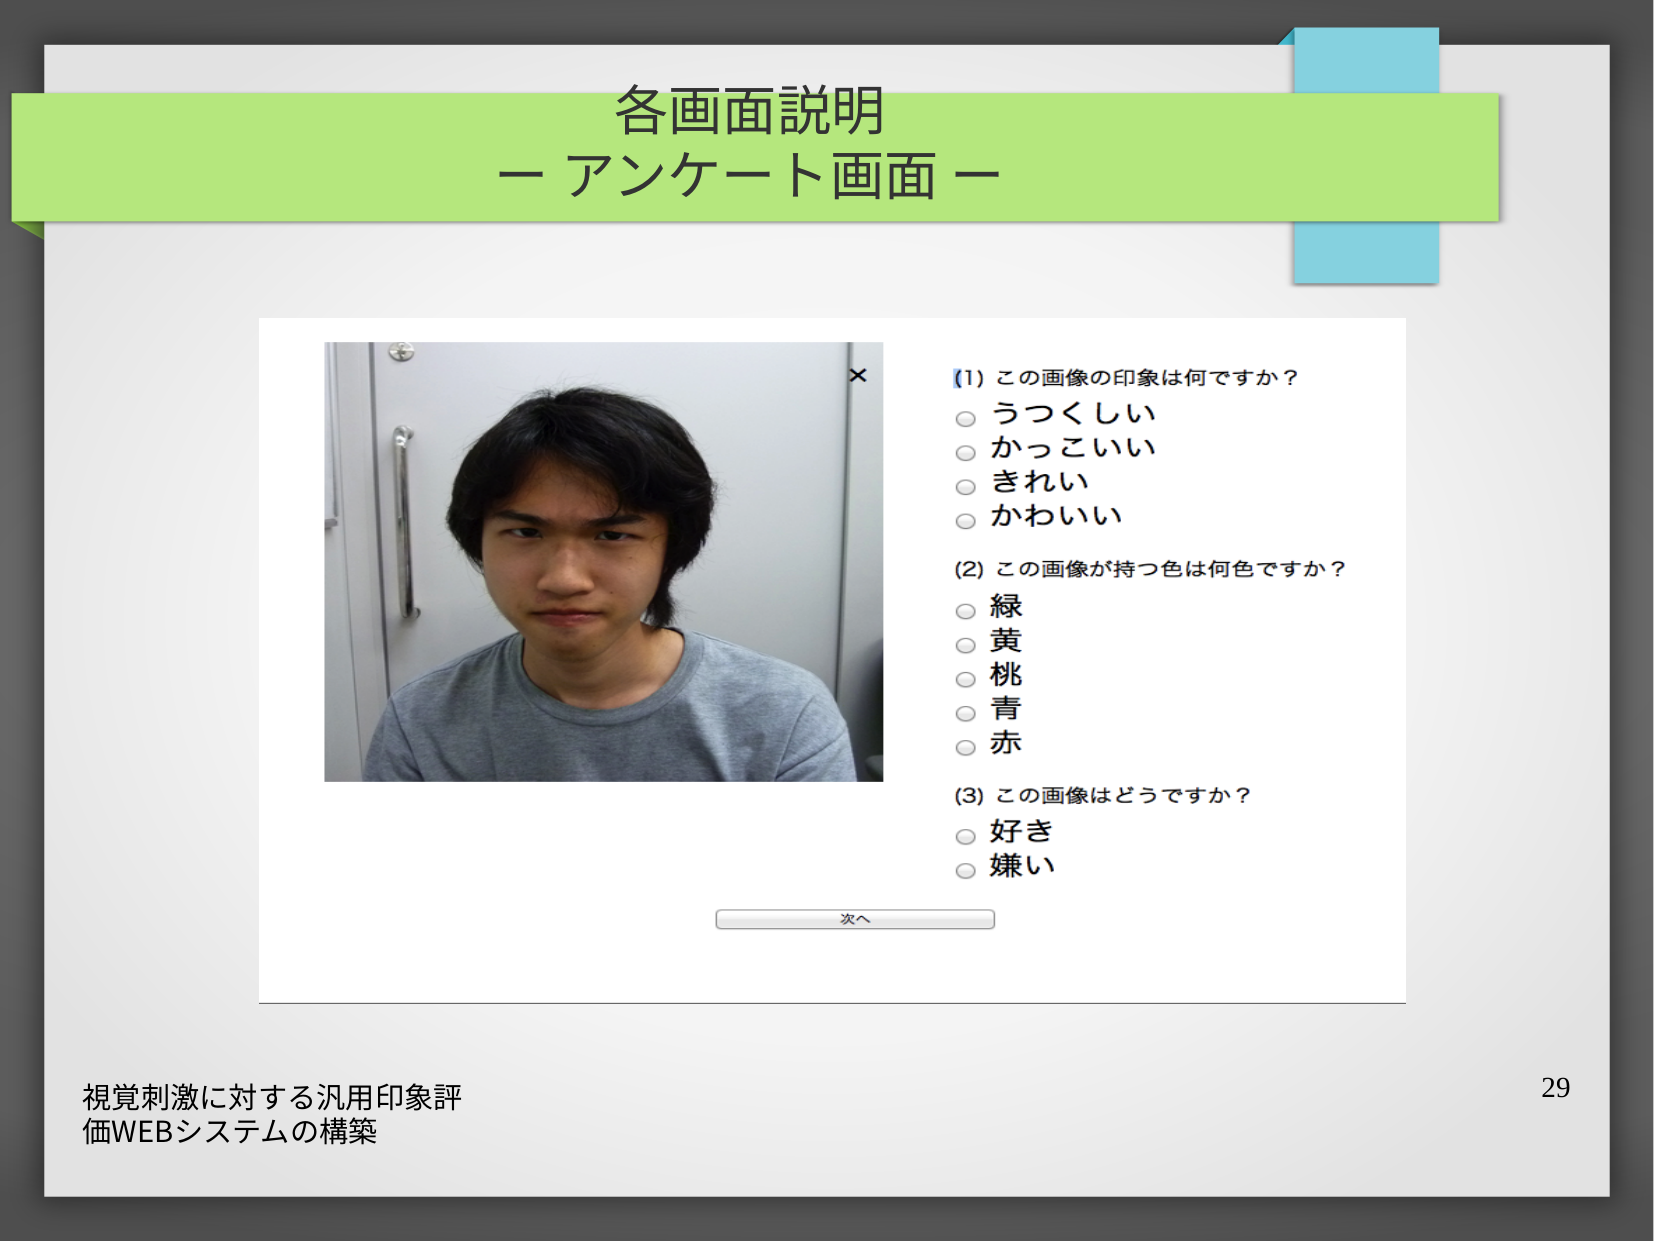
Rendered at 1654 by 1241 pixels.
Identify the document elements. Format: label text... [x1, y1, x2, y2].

title 各画面説明 ー アンケート画面 ー [82, 70, 1418, 222]
list [82, 343, 1538, 1063]
picture [0, 0, 1654, 1241]
